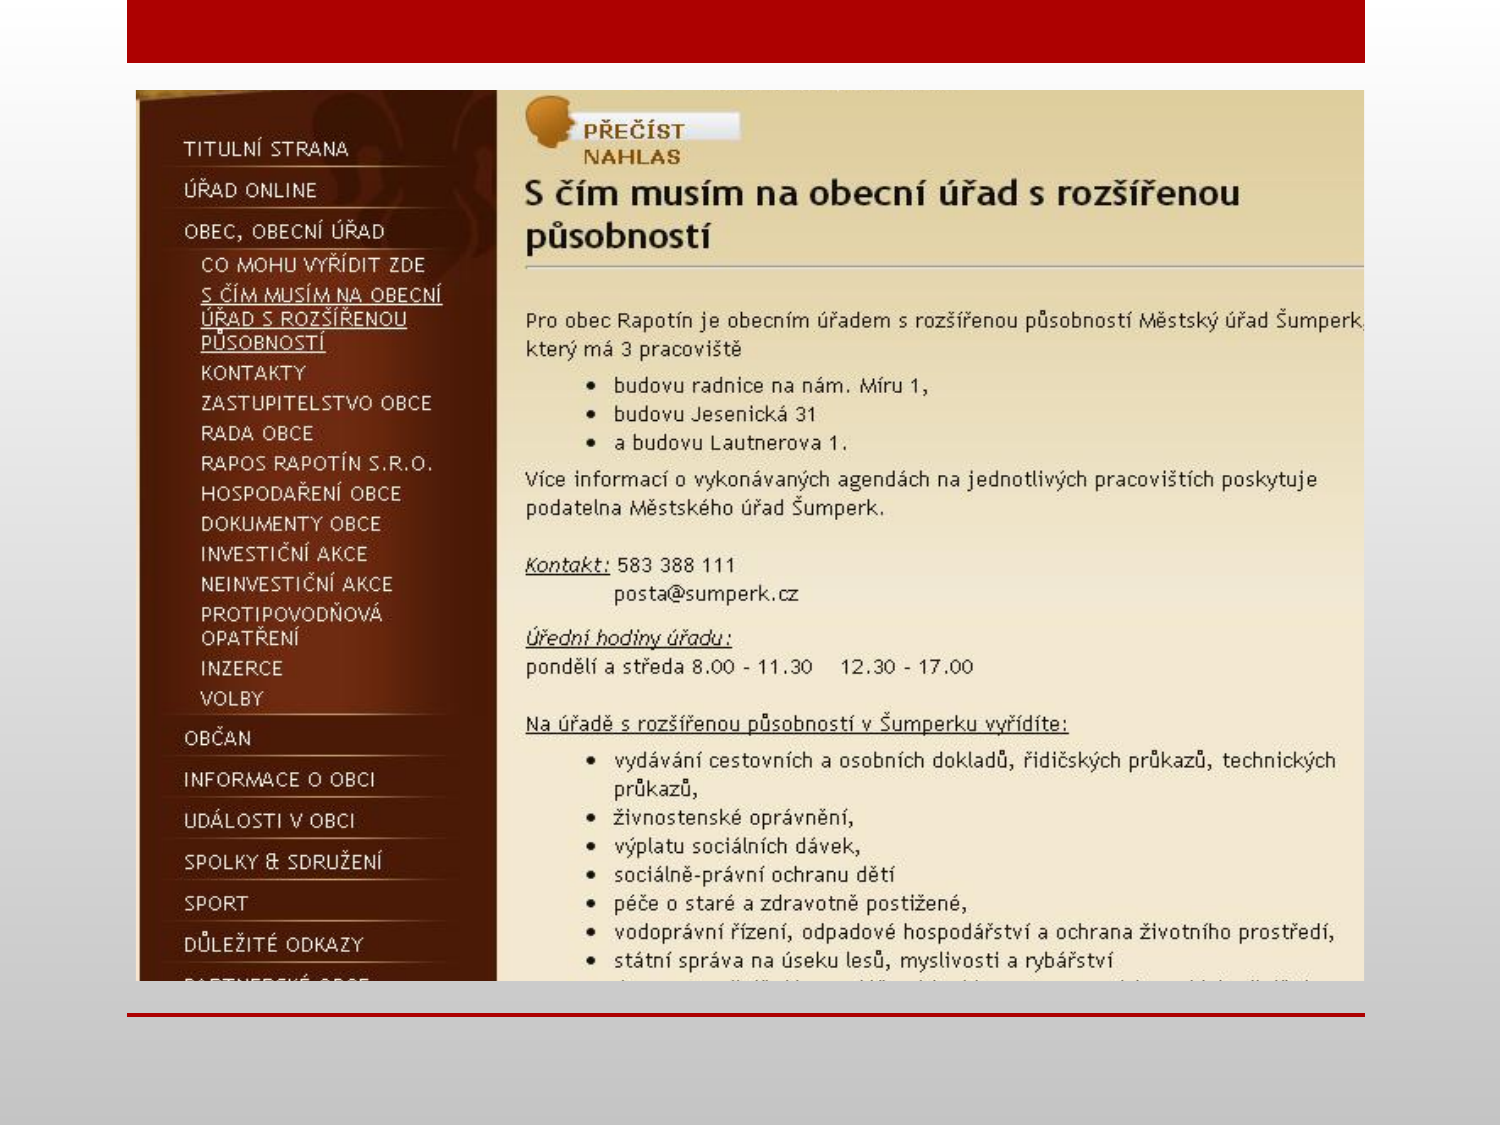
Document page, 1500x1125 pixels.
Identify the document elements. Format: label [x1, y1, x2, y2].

picture [135, 90, 1365, 981]
